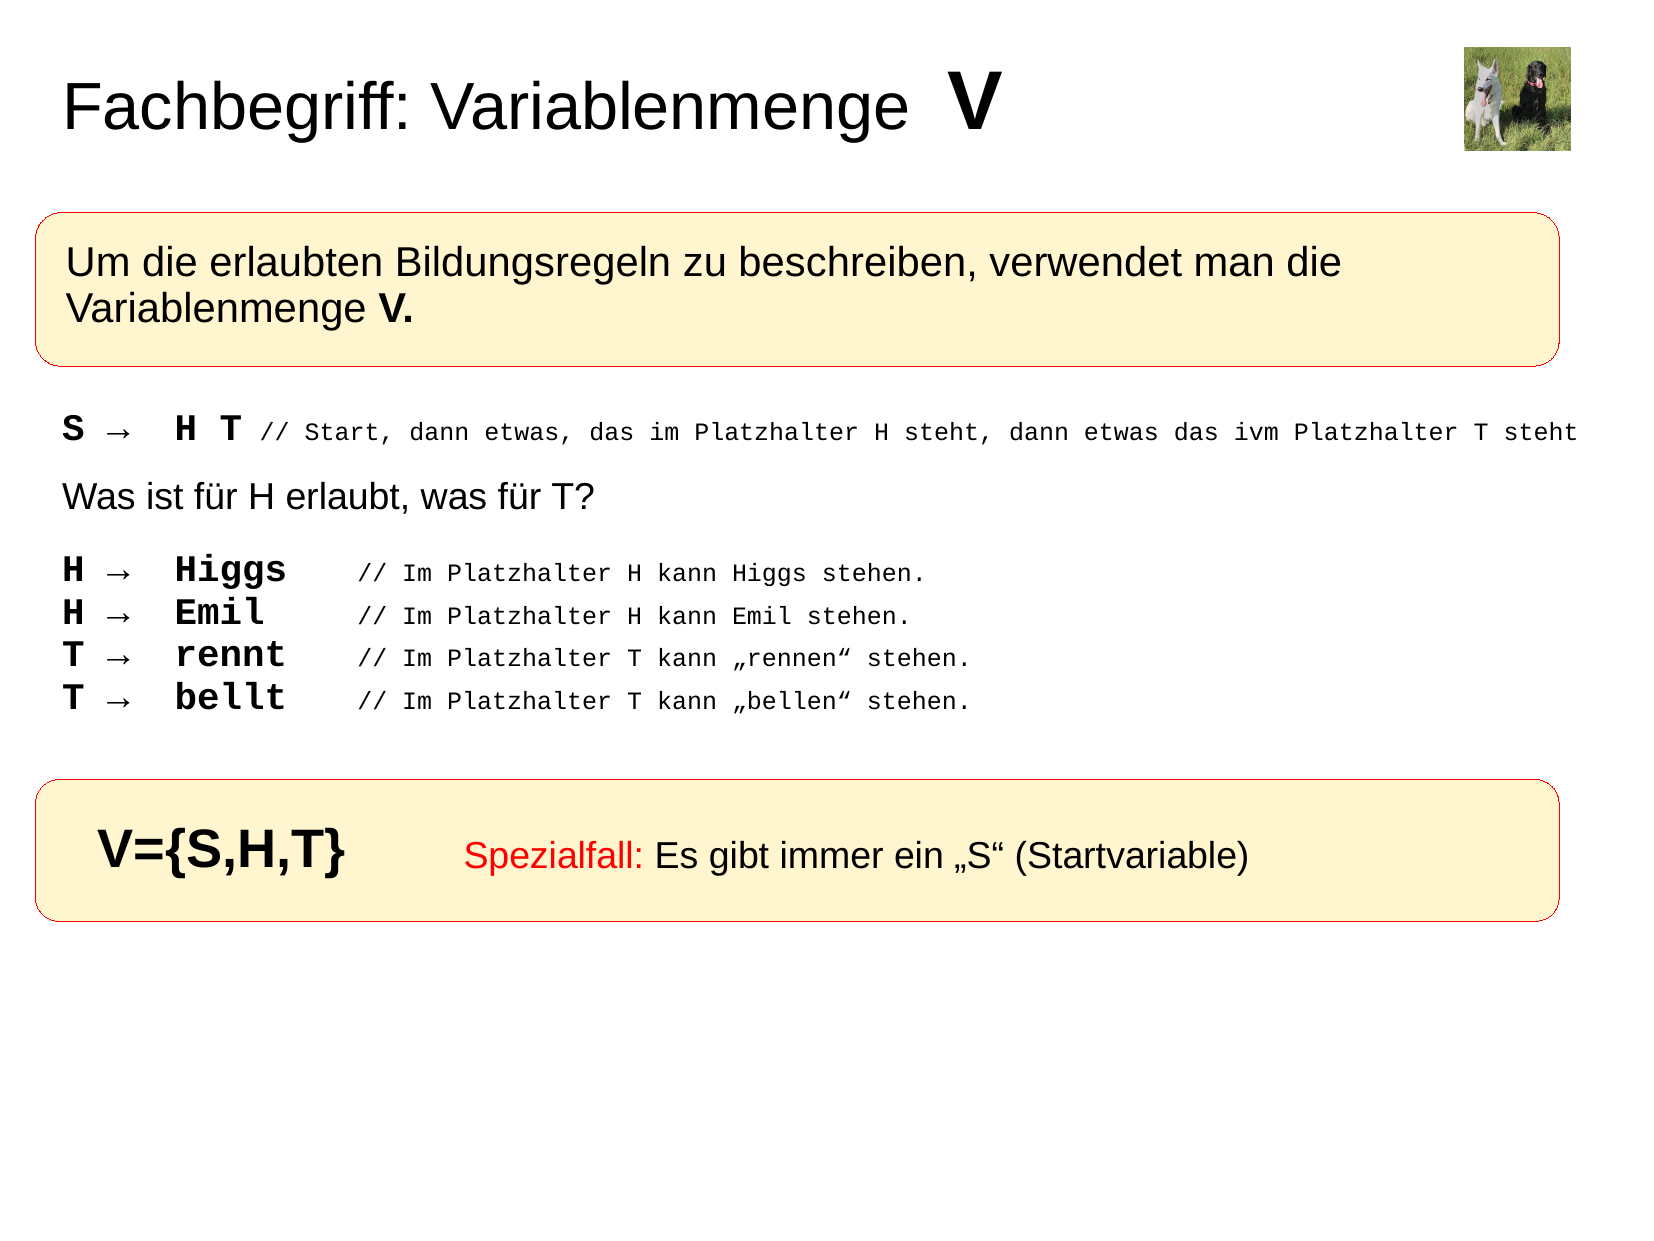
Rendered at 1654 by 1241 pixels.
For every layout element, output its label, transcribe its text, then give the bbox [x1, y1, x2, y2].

text_box V={S,H,T} [82, 811, 413, 898]
text_box Spezialfall: Es gibt immer ein „S“ (Startvariable) [448, 826, 1418, 898]
text_box H → Higgs // Im Platzhalter H kann Higgs stehen. H → Emil // Im Platzhalter H kann Emil stehen. T → rennt // Im Platzhalter T kann „rennen“ stehen. T → bellt // Im Platzhalter T kann „bellen“ stehen. [47, 543, 1595, 757]
text_box Um die erlaubten Bildungsregeln zu beschreiben, verwendet man die Variablenmenge V. [50, 231, 1442, 414]
text_box S → H T // Start, dann etwas, das im Platzhalter H steht, dann etwas das ivm Platzhalter T steht [47, 401, 1595, 461]
text_box [35, 779, 1560, 922]
text_box Was ist für H erlaubt, was für T? [47, 468, 1382, 543]
text_box Fachbegriff: Variablenmenge V [47, 47, 1087, 156]
text_box [35, 212, 1560, 367]
picture [1464, 47, 1571, 151]
